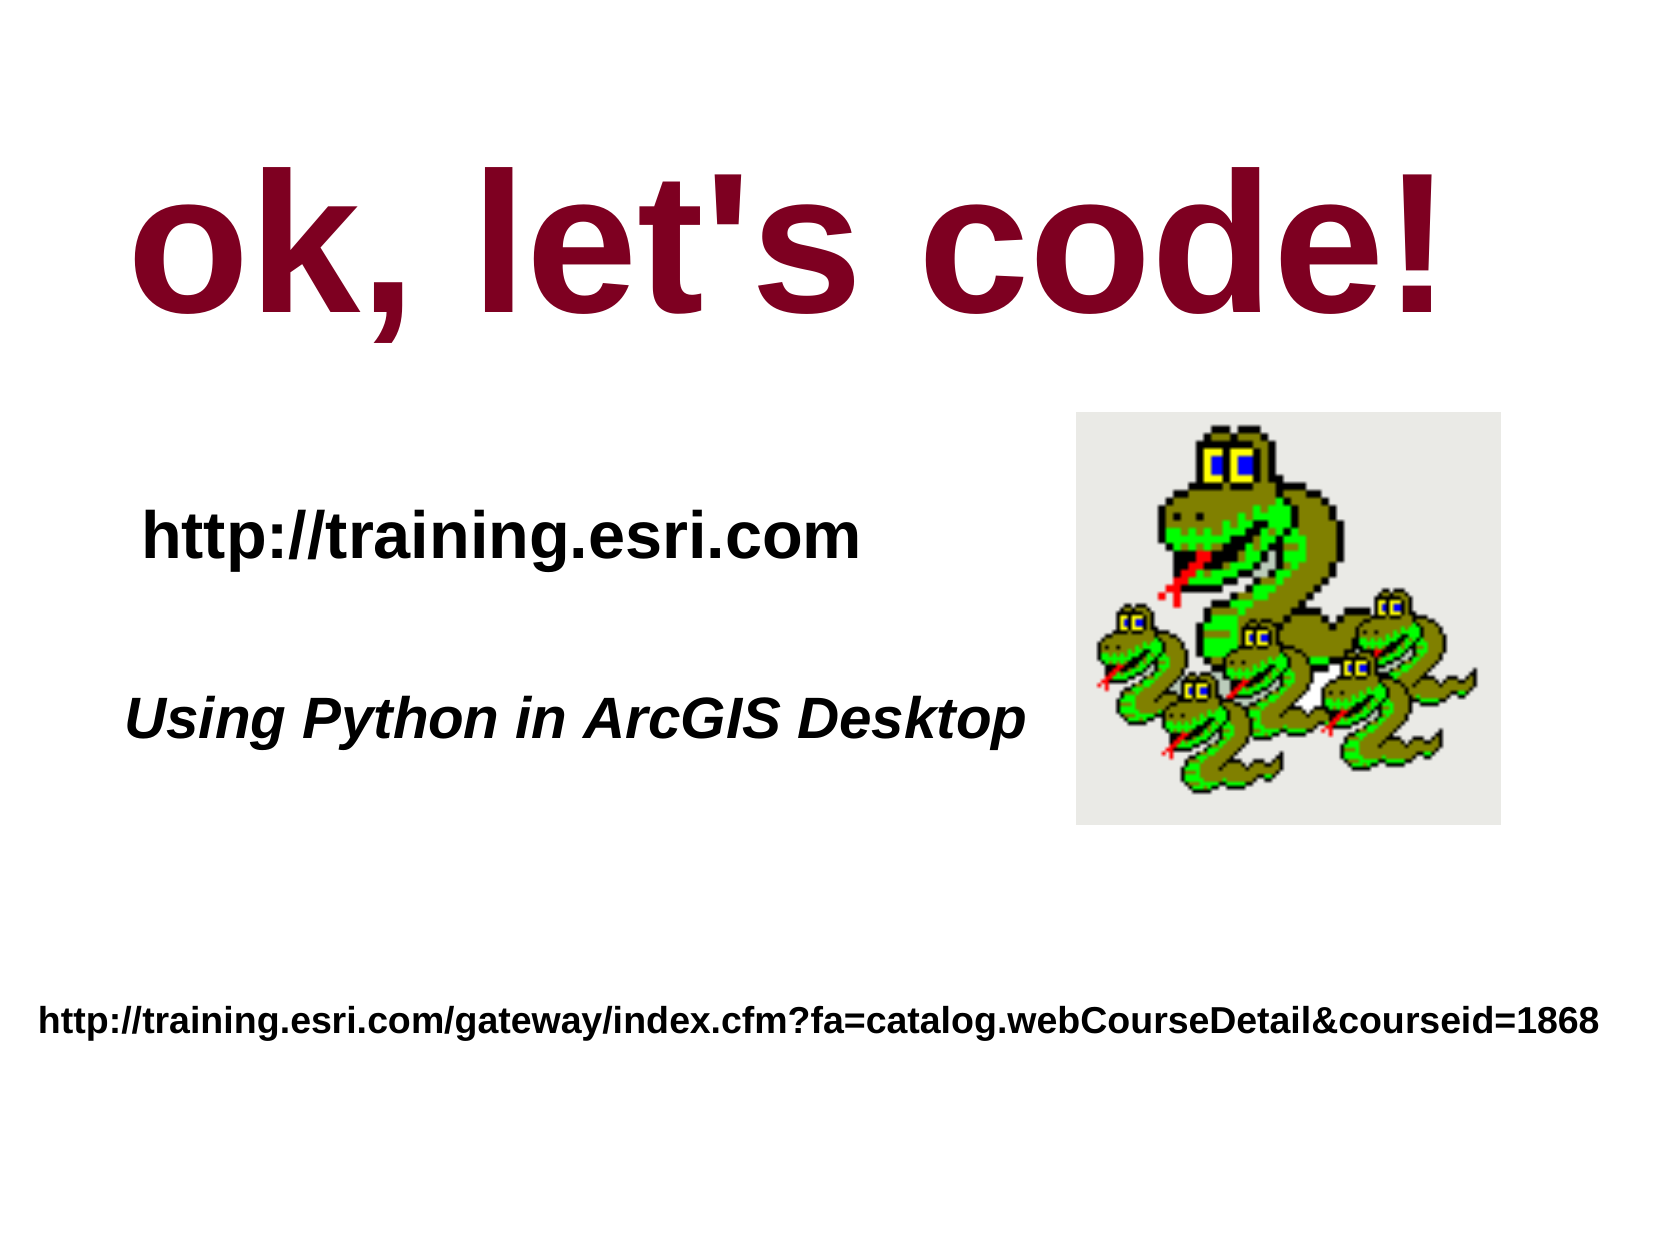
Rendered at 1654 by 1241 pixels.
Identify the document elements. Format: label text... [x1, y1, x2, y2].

picture [1076, 412, 1501, 826]
text_box ok, let's code! [112, 112, 1575, 338]
text_box Using Python in ArcGIS Desktop [109, 675, 1042, 749]
text_box http://training.esri.com [126, 487, 879, 569]
text_box http://training.esri.com/gateway/index.cfm?fa=catalog.webCourseDetail&courseid=1868 [23, 989, 1636, 1043]
